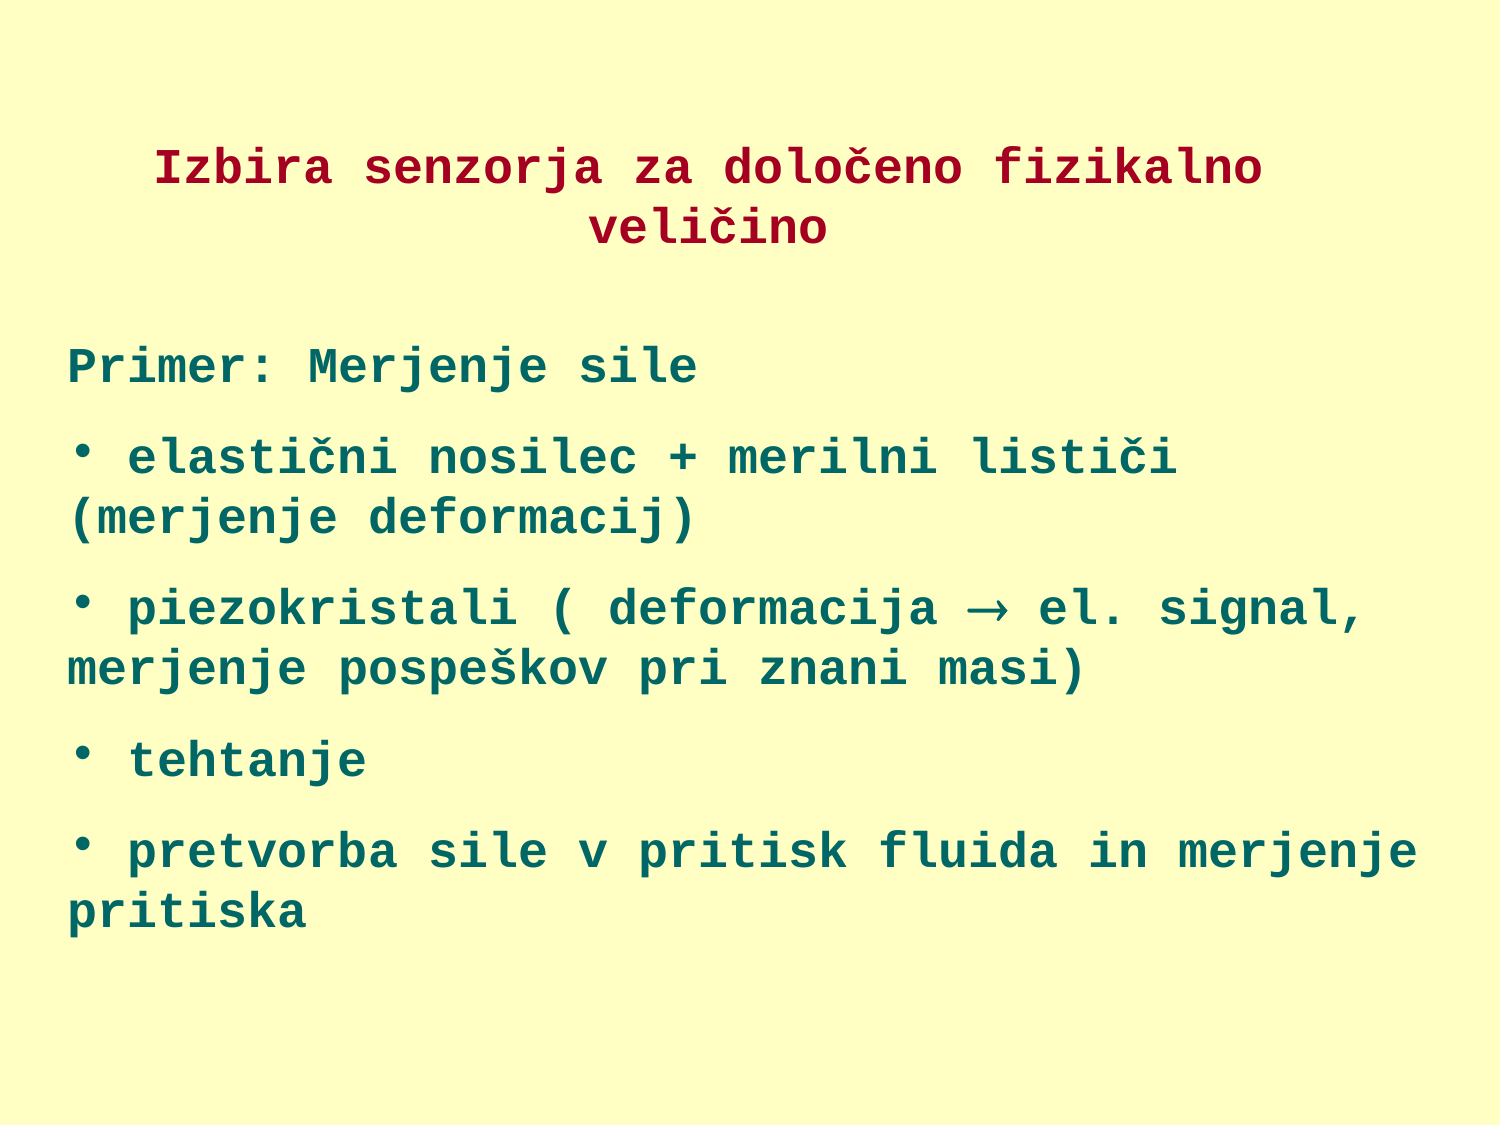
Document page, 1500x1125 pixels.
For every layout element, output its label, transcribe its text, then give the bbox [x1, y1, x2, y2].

text_box Primer: Merjenje sile elastični nosilec + merilni lističi (merjenje deformacij) piezokristali ( deformacija  el. signal, merjenje pospeškov pri znani masi) tehtanje pretvorba sile v pritisk fluida in merjenje pritiska [53, 324, 1447, 946]
title Izbira senzorja za določeno fizikalno veličino [29, 99, 1388, 288]
